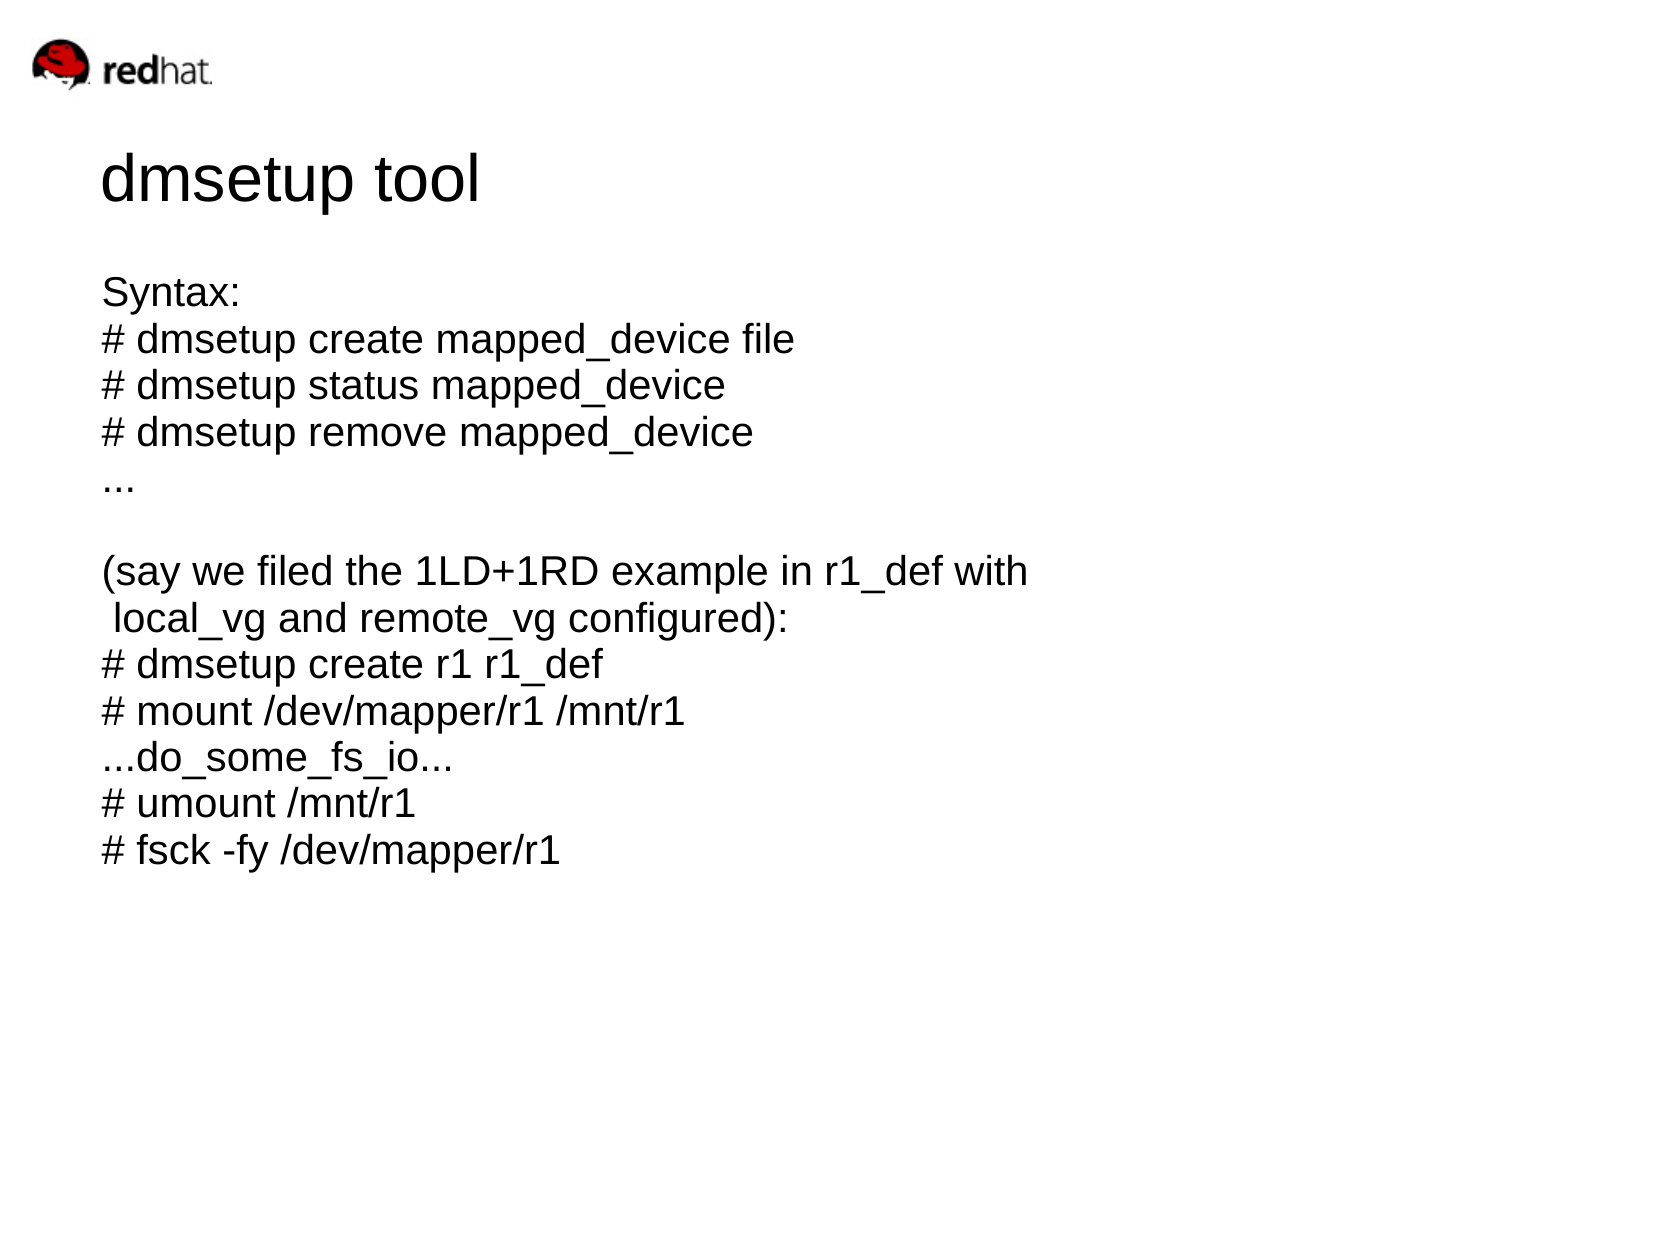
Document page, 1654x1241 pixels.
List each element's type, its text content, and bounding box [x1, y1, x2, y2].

picture [31, 37, 212, 98]
text_box Syntax: # dmsetup create mapped_device file # dmsetup status mapped_device # dmsetup remove mapped_device ... (say we filed the 1LD+1RD example in r1_def with local_vg and remote_vg configured): # dmsetup create r1 r1_def # mount /dev/mapper/r1 /mnt/r1 ...do_some_fs_io... # umount /mnt/r1 # fsck -fy /dev/mapper/r1 [101, 268, 1258, 946]
list dmsetup tool [100, 140, 1506, 874]
